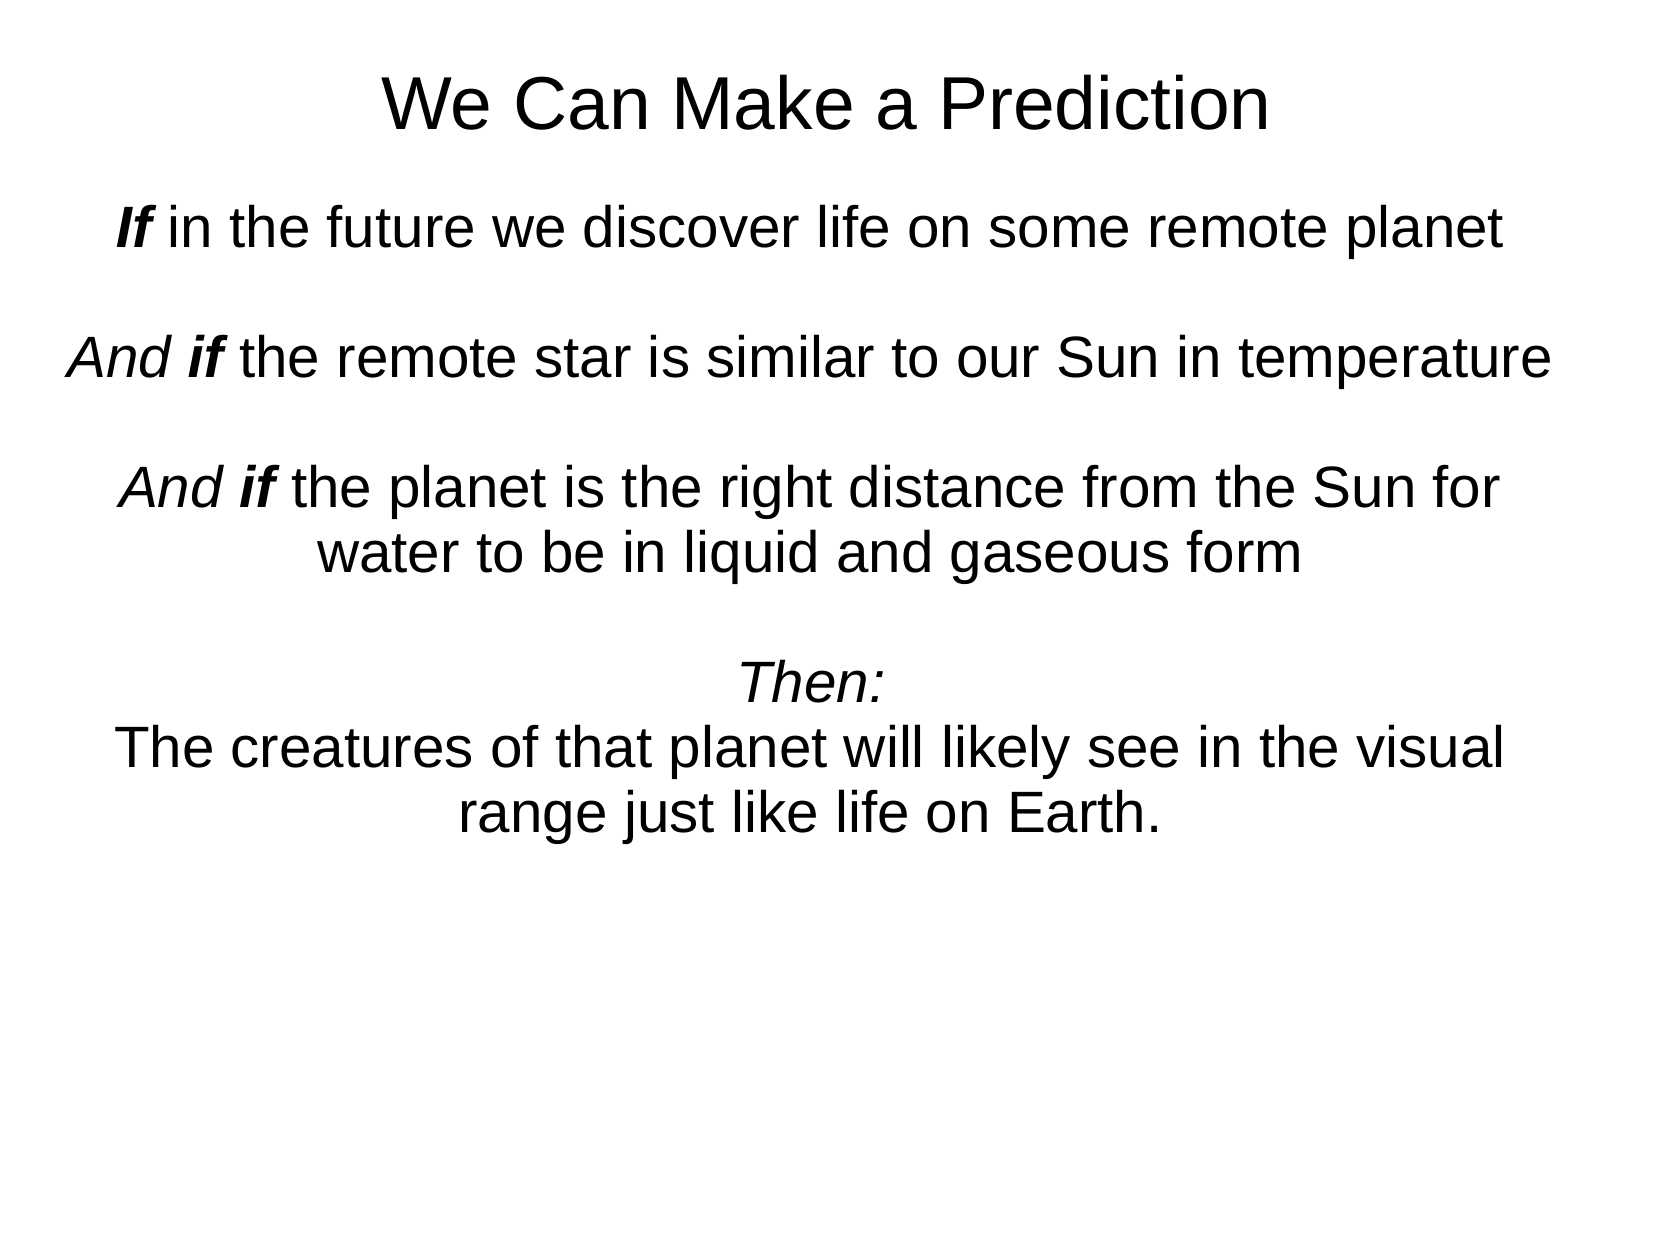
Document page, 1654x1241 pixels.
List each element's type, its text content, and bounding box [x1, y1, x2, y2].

text_box If in the future we discover life on some remote planet And if the remote star is similar to our Sun in temperature And if the planet is the right distance from the Sun for water to be in liquid and gaseous form Then: The creatures of that planet will likely see in the visual range just like life on Earth. [37, 186, 1585, 853]
title We Can Make a Prediction [124, 13, 1530, 193]
